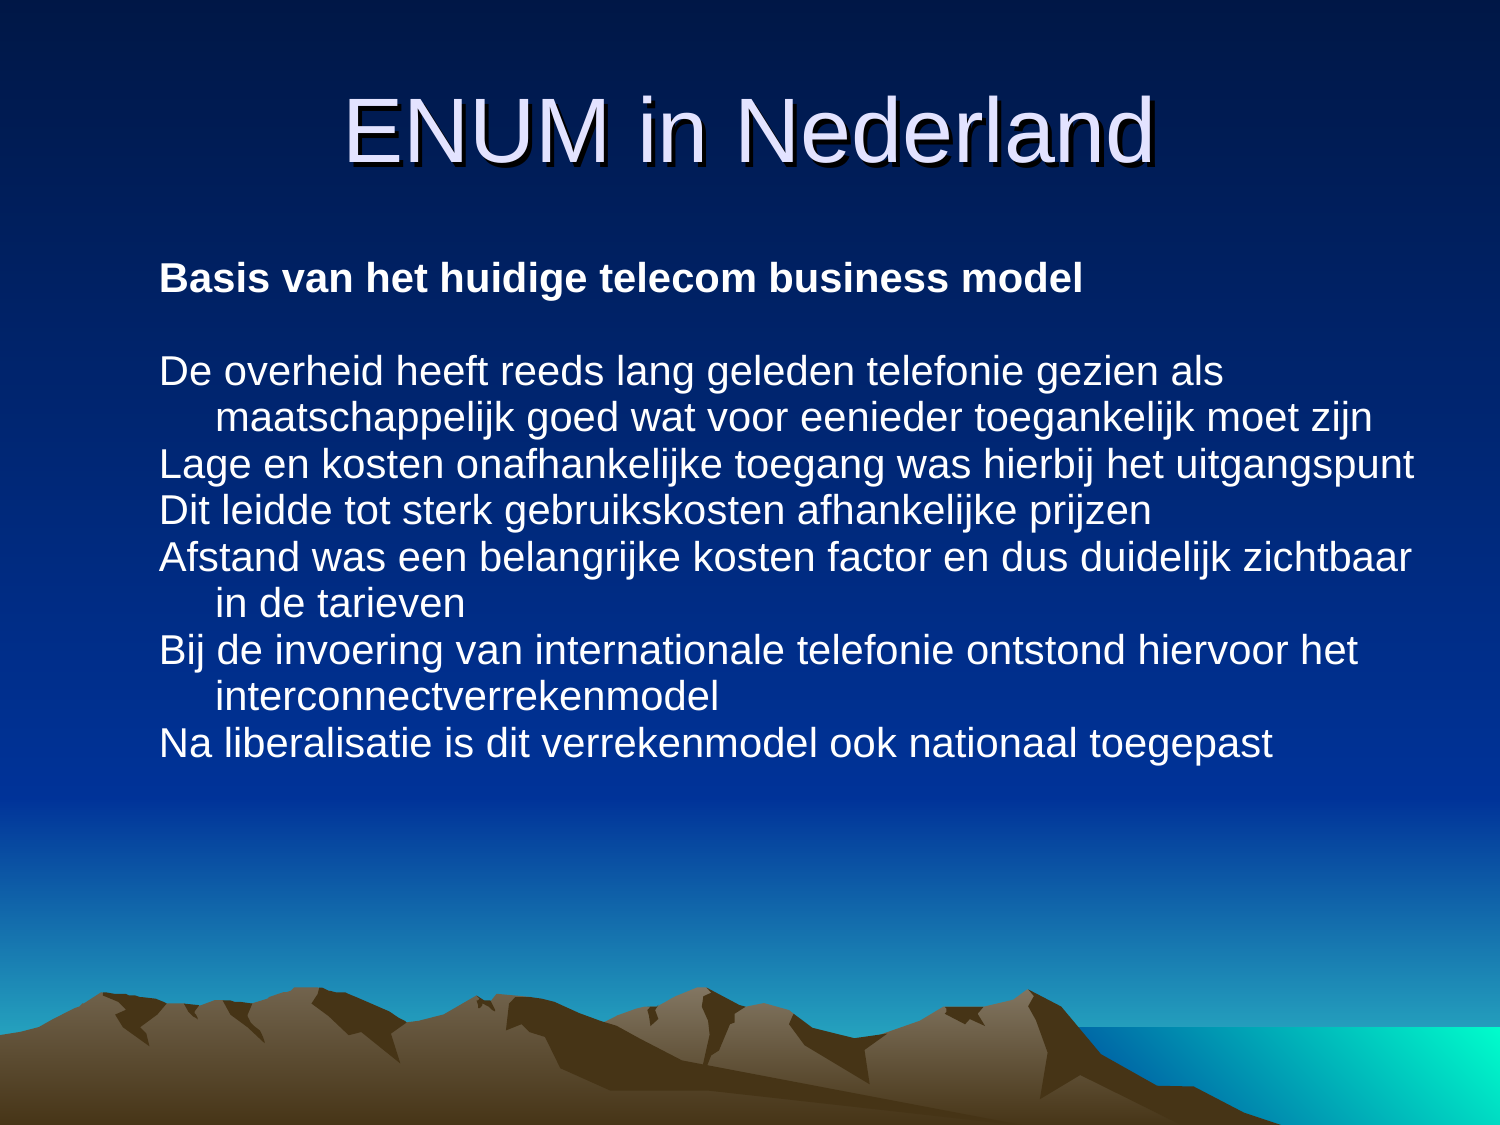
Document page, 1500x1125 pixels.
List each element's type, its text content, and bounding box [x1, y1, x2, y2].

title ENUM in Nederland [75, 37, 1426, 225]
text_box Basis van het huidige telecom business model De overheid heeft reeds lang geleden telefonie gezien als maatschappelijk goed wat voor eenieder toegankelijk moet zijn Lage en kosten onafhankelijke toegang was hierbij het uitgangspunt Dit leidde tot sterk gebruikskosten afhankelijke prijzen Afstand was een belangrijke kosten factor en dus duidelijk zichtbaar in de tarieven Bij de invoering van internationale telefonie ontstond hiervoor het interconnectverrekenmodel Na liberalisatie is dit verrekenmodel ook nationaal toegepast [144, 246, 1459, 774]
